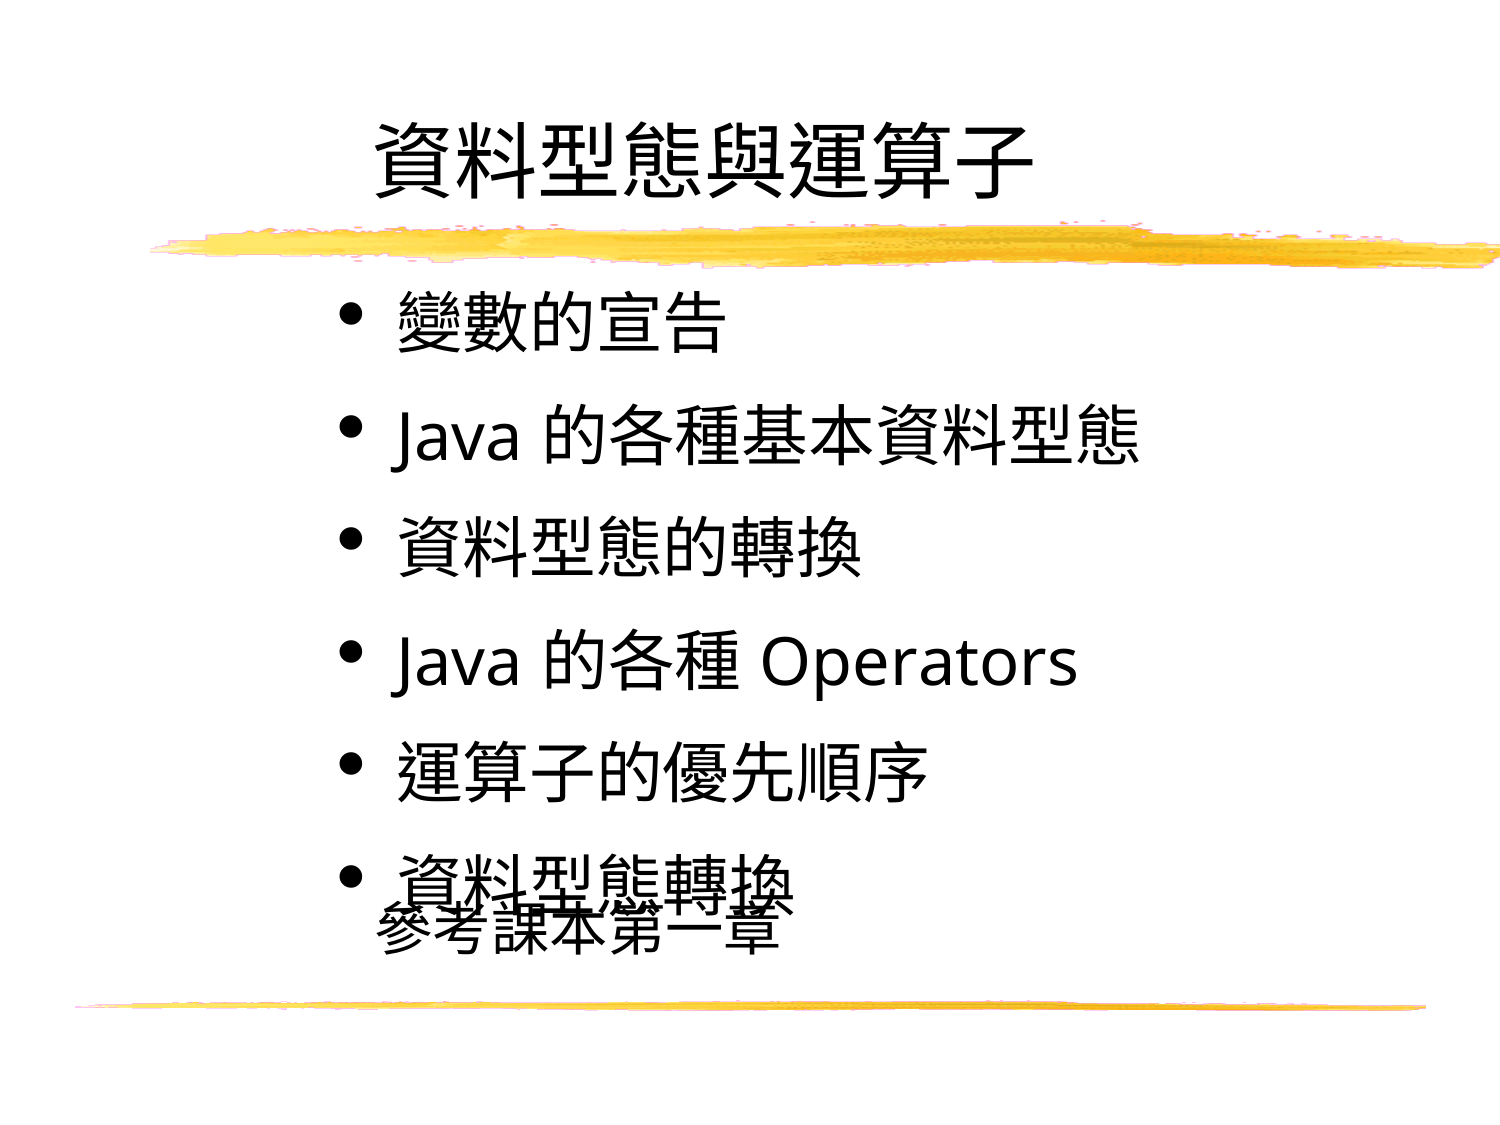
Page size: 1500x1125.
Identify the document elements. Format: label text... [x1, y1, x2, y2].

picture [150, 215, 1500, 279]
title 資料型態與運算子 [66, 37, 1342, 225]
picture [75, 999, 1426, 1013]
list 變數的宣告 Java的各種基本資料型態 資料型態的轉換 Java的各種Operators 運算子的優先順序 資料型態轉換 [324, 261, 1276, 888]
text_box 參考課本第一章 [359, 873, 1034, 960]
